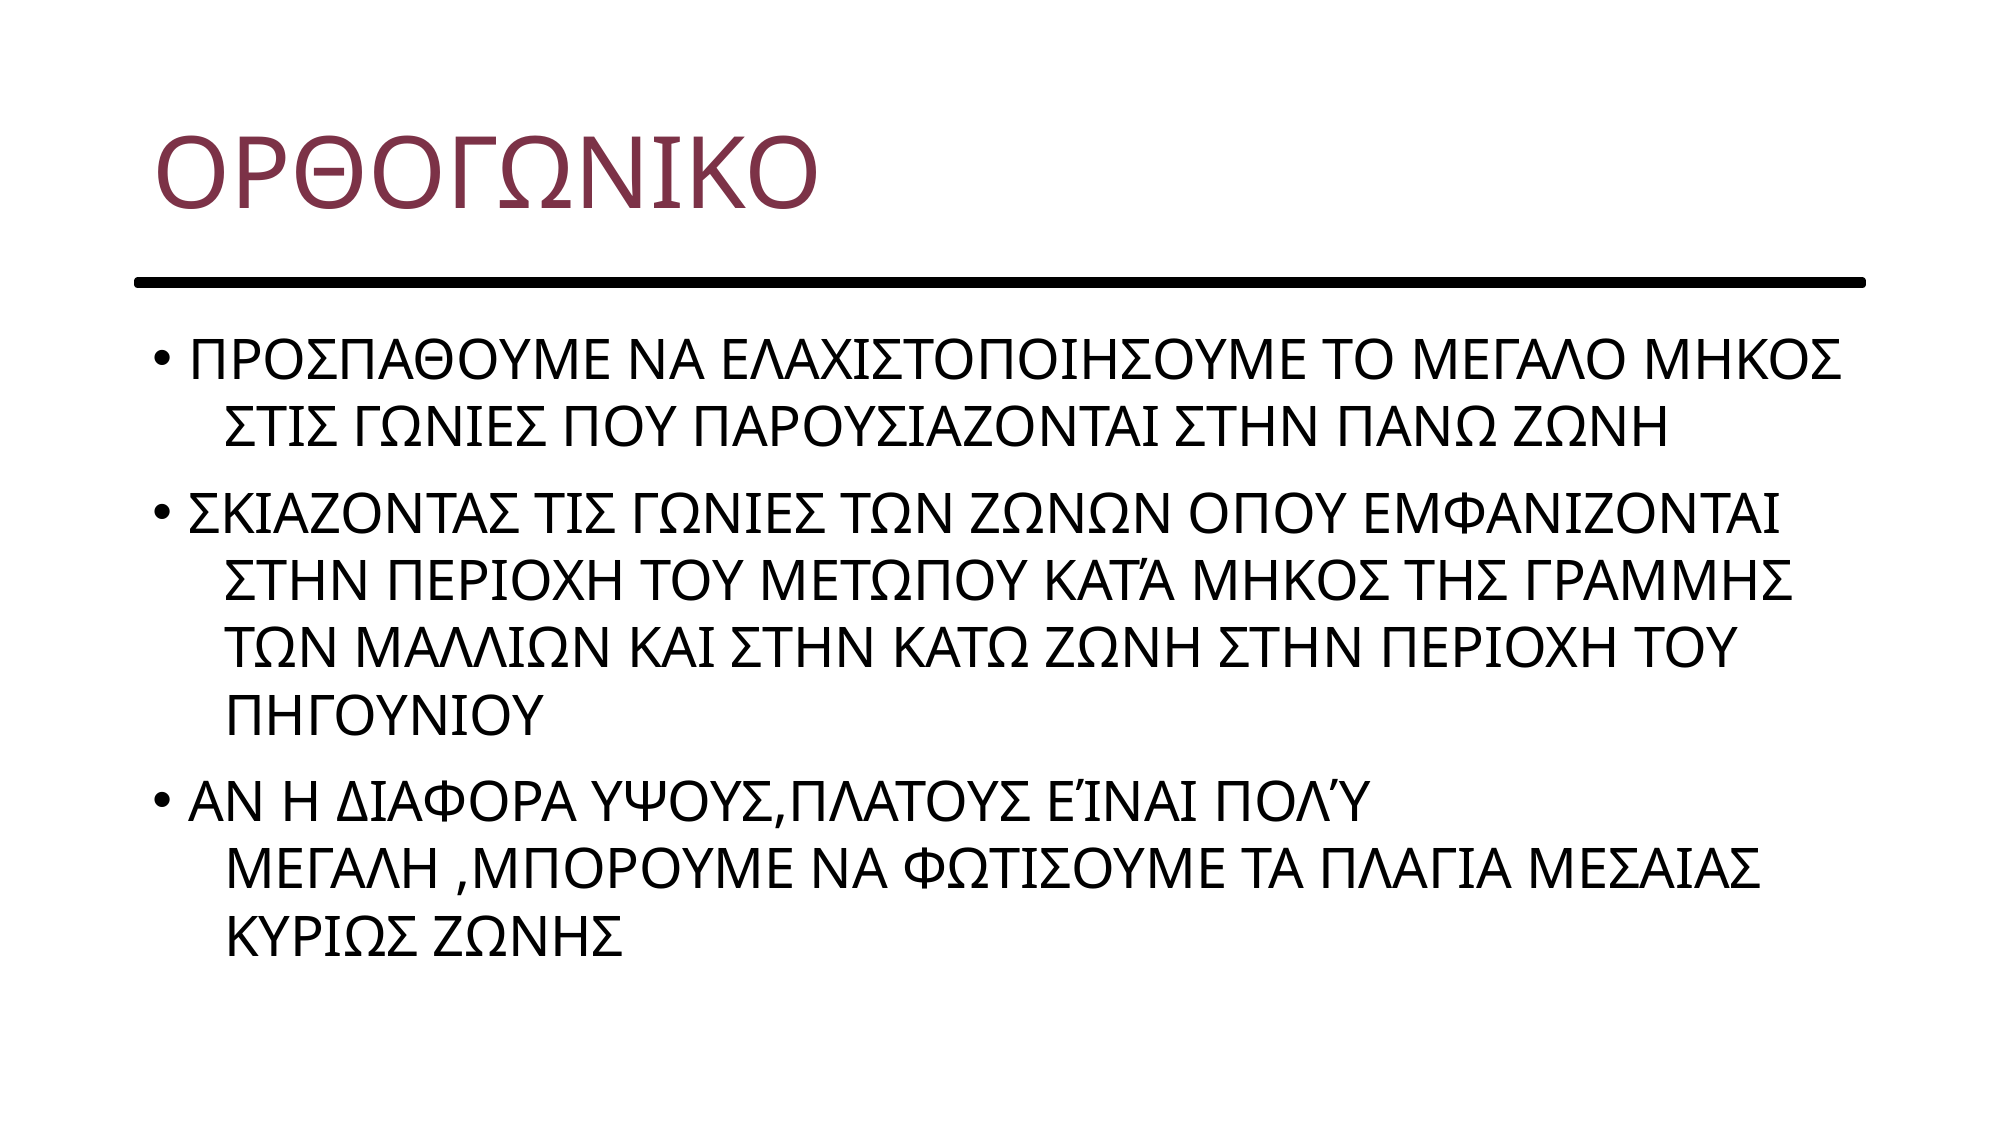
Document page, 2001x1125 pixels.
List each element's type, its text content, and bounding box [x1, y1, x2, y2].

title ΟΡΘΟΓΩΝΙΚΟ [137, 59, 1863, 278]
list ΠΡΟΣΠΑΘΟΥΜΕ ΝΑ ΕΛΑΧΙΣΤΟΠΟΙΗΣΟΥΜΕ ΤΟ ΜΕΓΑΛΟ ΜΗΚΟΣ ΣΤΙΣ ΓΩΝΙΕΣ ΠΟΥ ΠΑΡΟΥΣΙΑΖΟΝΤΑΙ ΣΤΗΝ ΠΑΝΩ ΖΩΝΗ ΣΚΙΑΖΟΝΤΑΣ ΤΙΣ ΓΩΝΙΕΣ ΤΩΝ ΖΩΝΩΝ ΟΠΟΥ ΕΜΦΑΝΙΖΟΝΤΑΙ ΣΤΗΝ ΠΕΡΙΟΧΗ ΤΟΥ ΜΕΤΩΠΟΥ ΚΑΤΆ ΜΗΚΟΣ ΤΗΣ ΓΡΑΜΜΗΣ ΤΩΝ ΜΑΛΛΙΩΝ ΚΑΙ ΣΤΗΝ ΚΑΤΩ ΖΩΝΗ ΣΤΗΝ ΠΕΡΙΟΧΗ ΤΟΥ ΠΗΓΟΥΝΙΟΥ ΑΝ Η ΔΙΑΦΟΡΑ ΥΨΟΥΣ,ΠΛΑΤΟΥΣ ΕΊΝΑΙ ΠΟΛΎ ΜΕΓΑΛΗ ,ΜΠΟΡΟΥΜΕ ΝΑ ΦΩΤΙΣΟΥΜΕ ΤΑ ΠΛΑΓΙΑ ΜΕΣΑΙΑΣ ΚΥΡΙΩΣ ΖΩΝΗΣ [137, 316, 1863, 1014]
